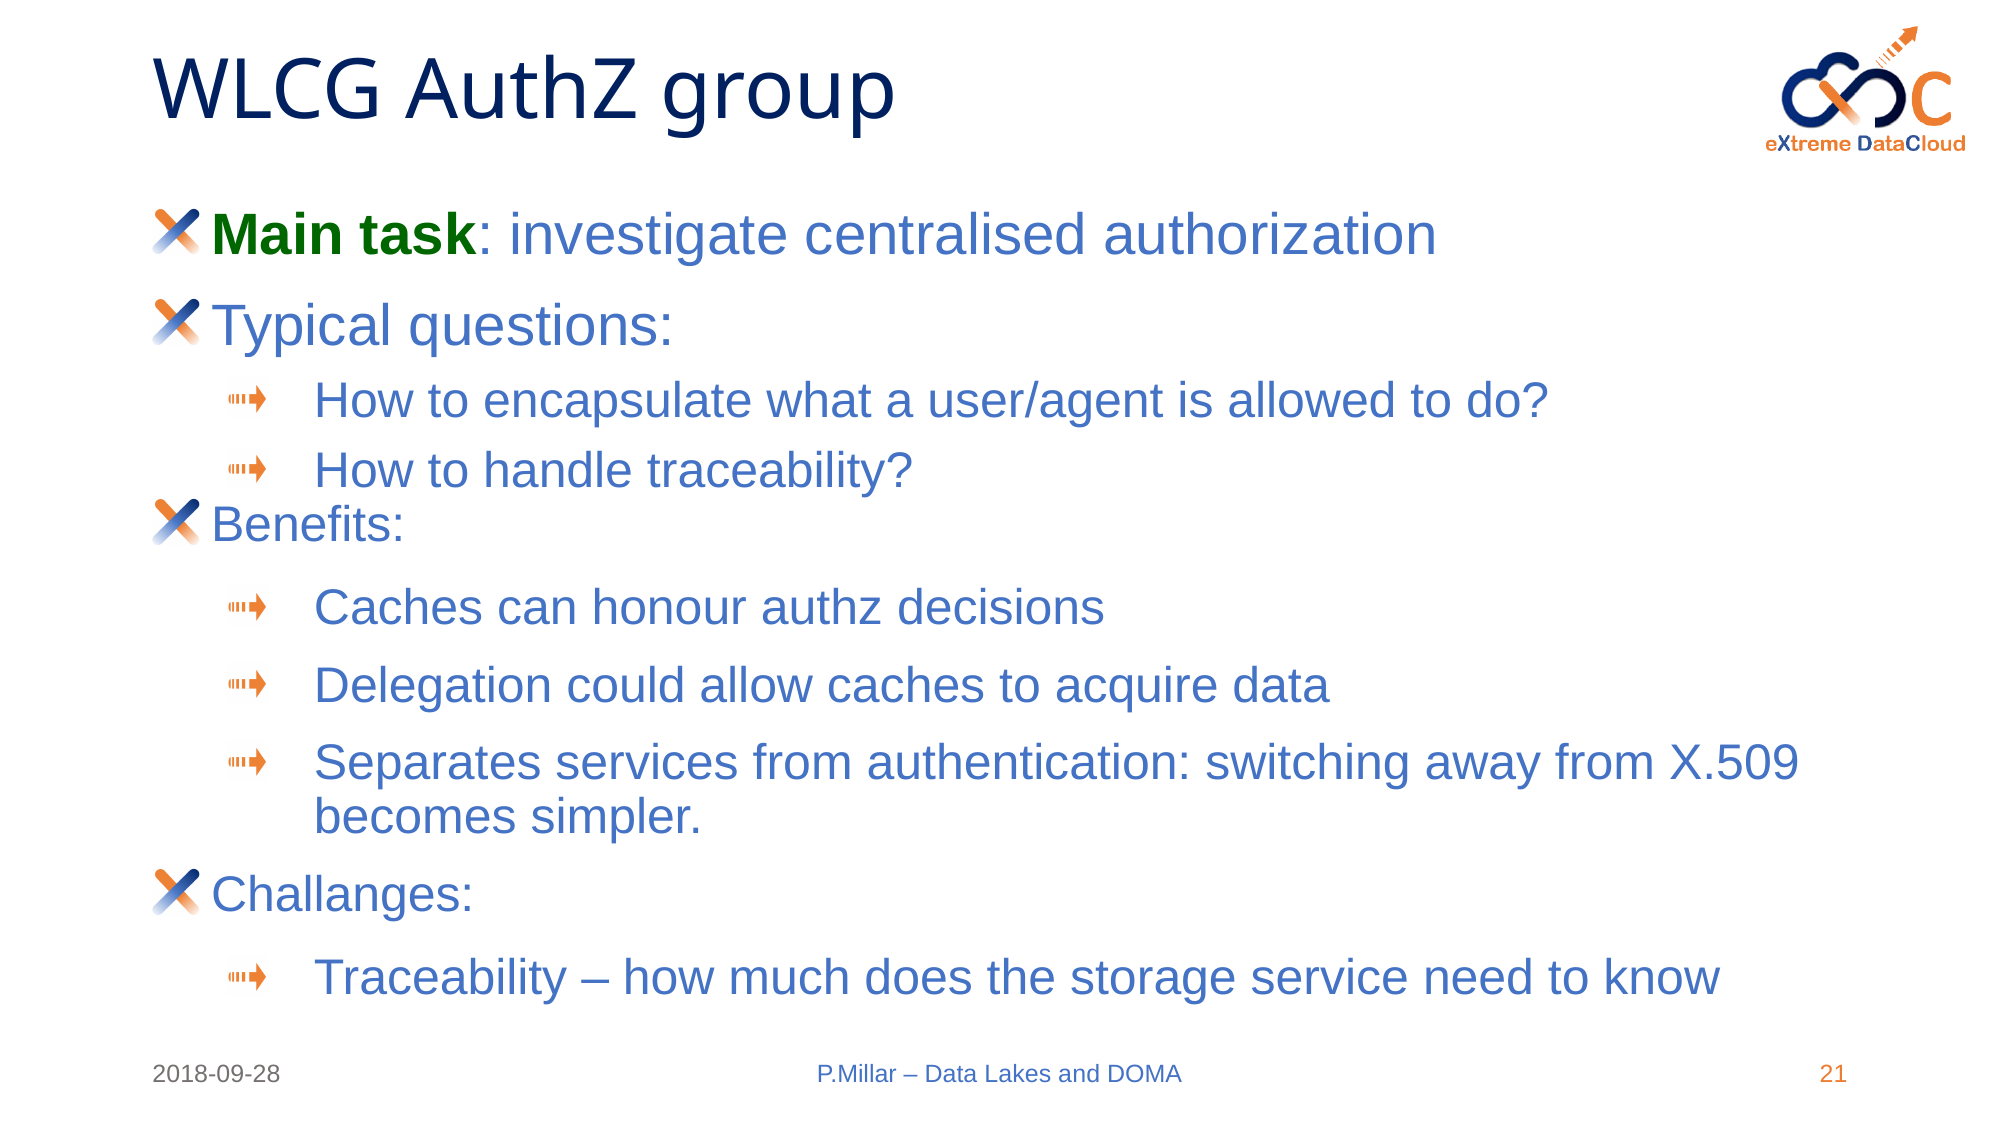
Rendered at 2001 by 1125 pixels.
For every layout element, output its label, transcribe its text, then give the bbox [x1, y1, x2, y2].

picture [1740, 18, 1985, 170]
footer P.Millar – Data Lakes and DOMA [662, 1042, 1338, 1103]
slide_number <number> [1412, 1042, 1863, 1103]
slide_number 2018-09-28 [137, 1042, 588, 1103]
list Main task: investigate centralised authorization Typical questions: How to encapsulate what a user/agent is allowed to do? How to handle traceability? Benefits: Caches can honour authz decisions Delegation could allow caches to acquire data Separates services from authentication: switching away from X.509 becomes simpler. Challanges: Traceability – how much does the storage service need to know [137, 189, 1863, 1014]
title WLCG AuthZ group [137, 18, 1777, 152]
